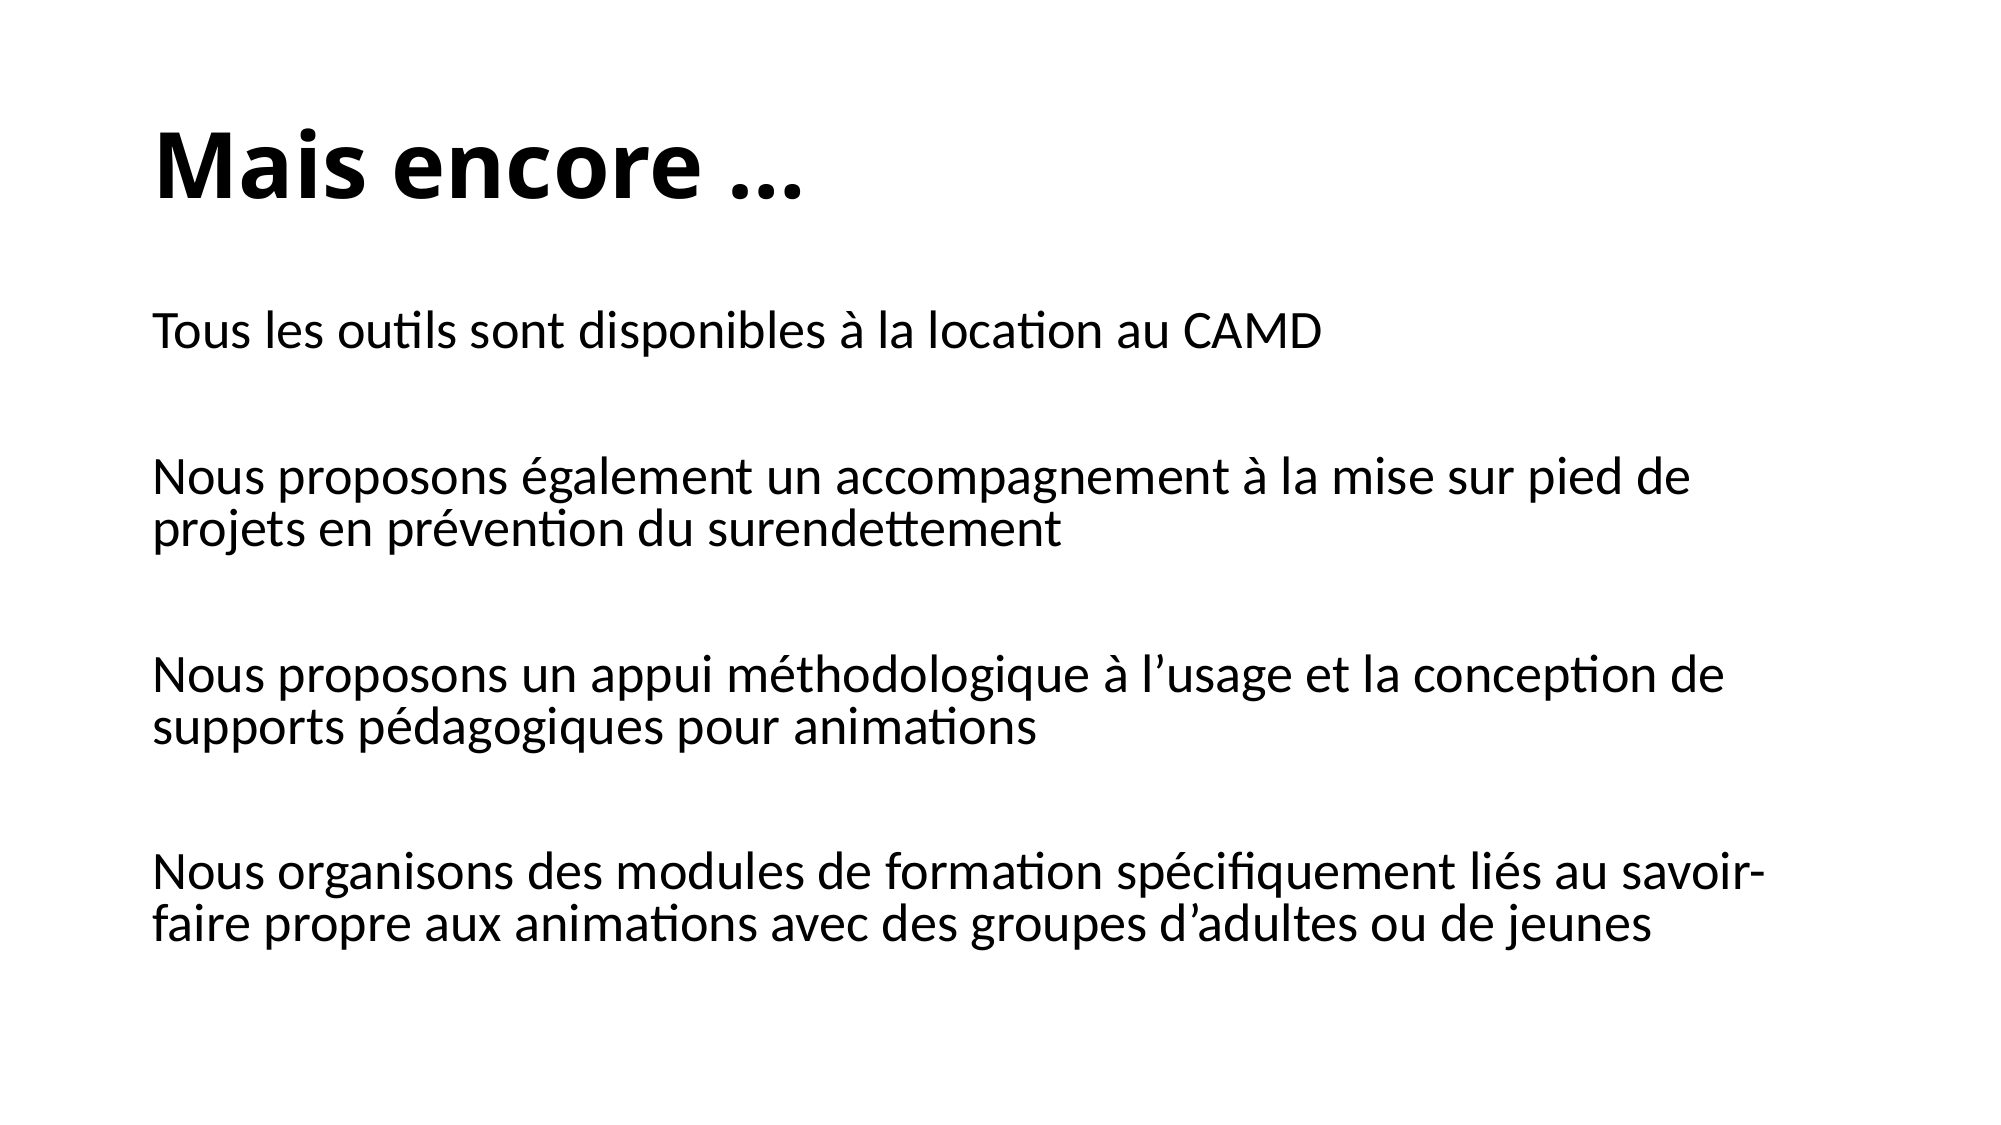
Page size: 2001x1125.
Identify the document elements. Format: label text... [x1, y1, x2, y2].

list Tous les outils sont disponibles à la location au CAMD Nous proposons également un accompagnement à la mise sur pied de projets en prévention du surendettement Nous proposons un appui méthodologique à l’usage et la conception de supports pédagogiques pour animations Nous organisons des modules de formation spécifiquement liés au savoir-faire propre aux animations avec des groupes d’adultes ou de jeunes [137, 299, 1863, 1014]
title Mais encore … [137, 59, 1863, 278]
